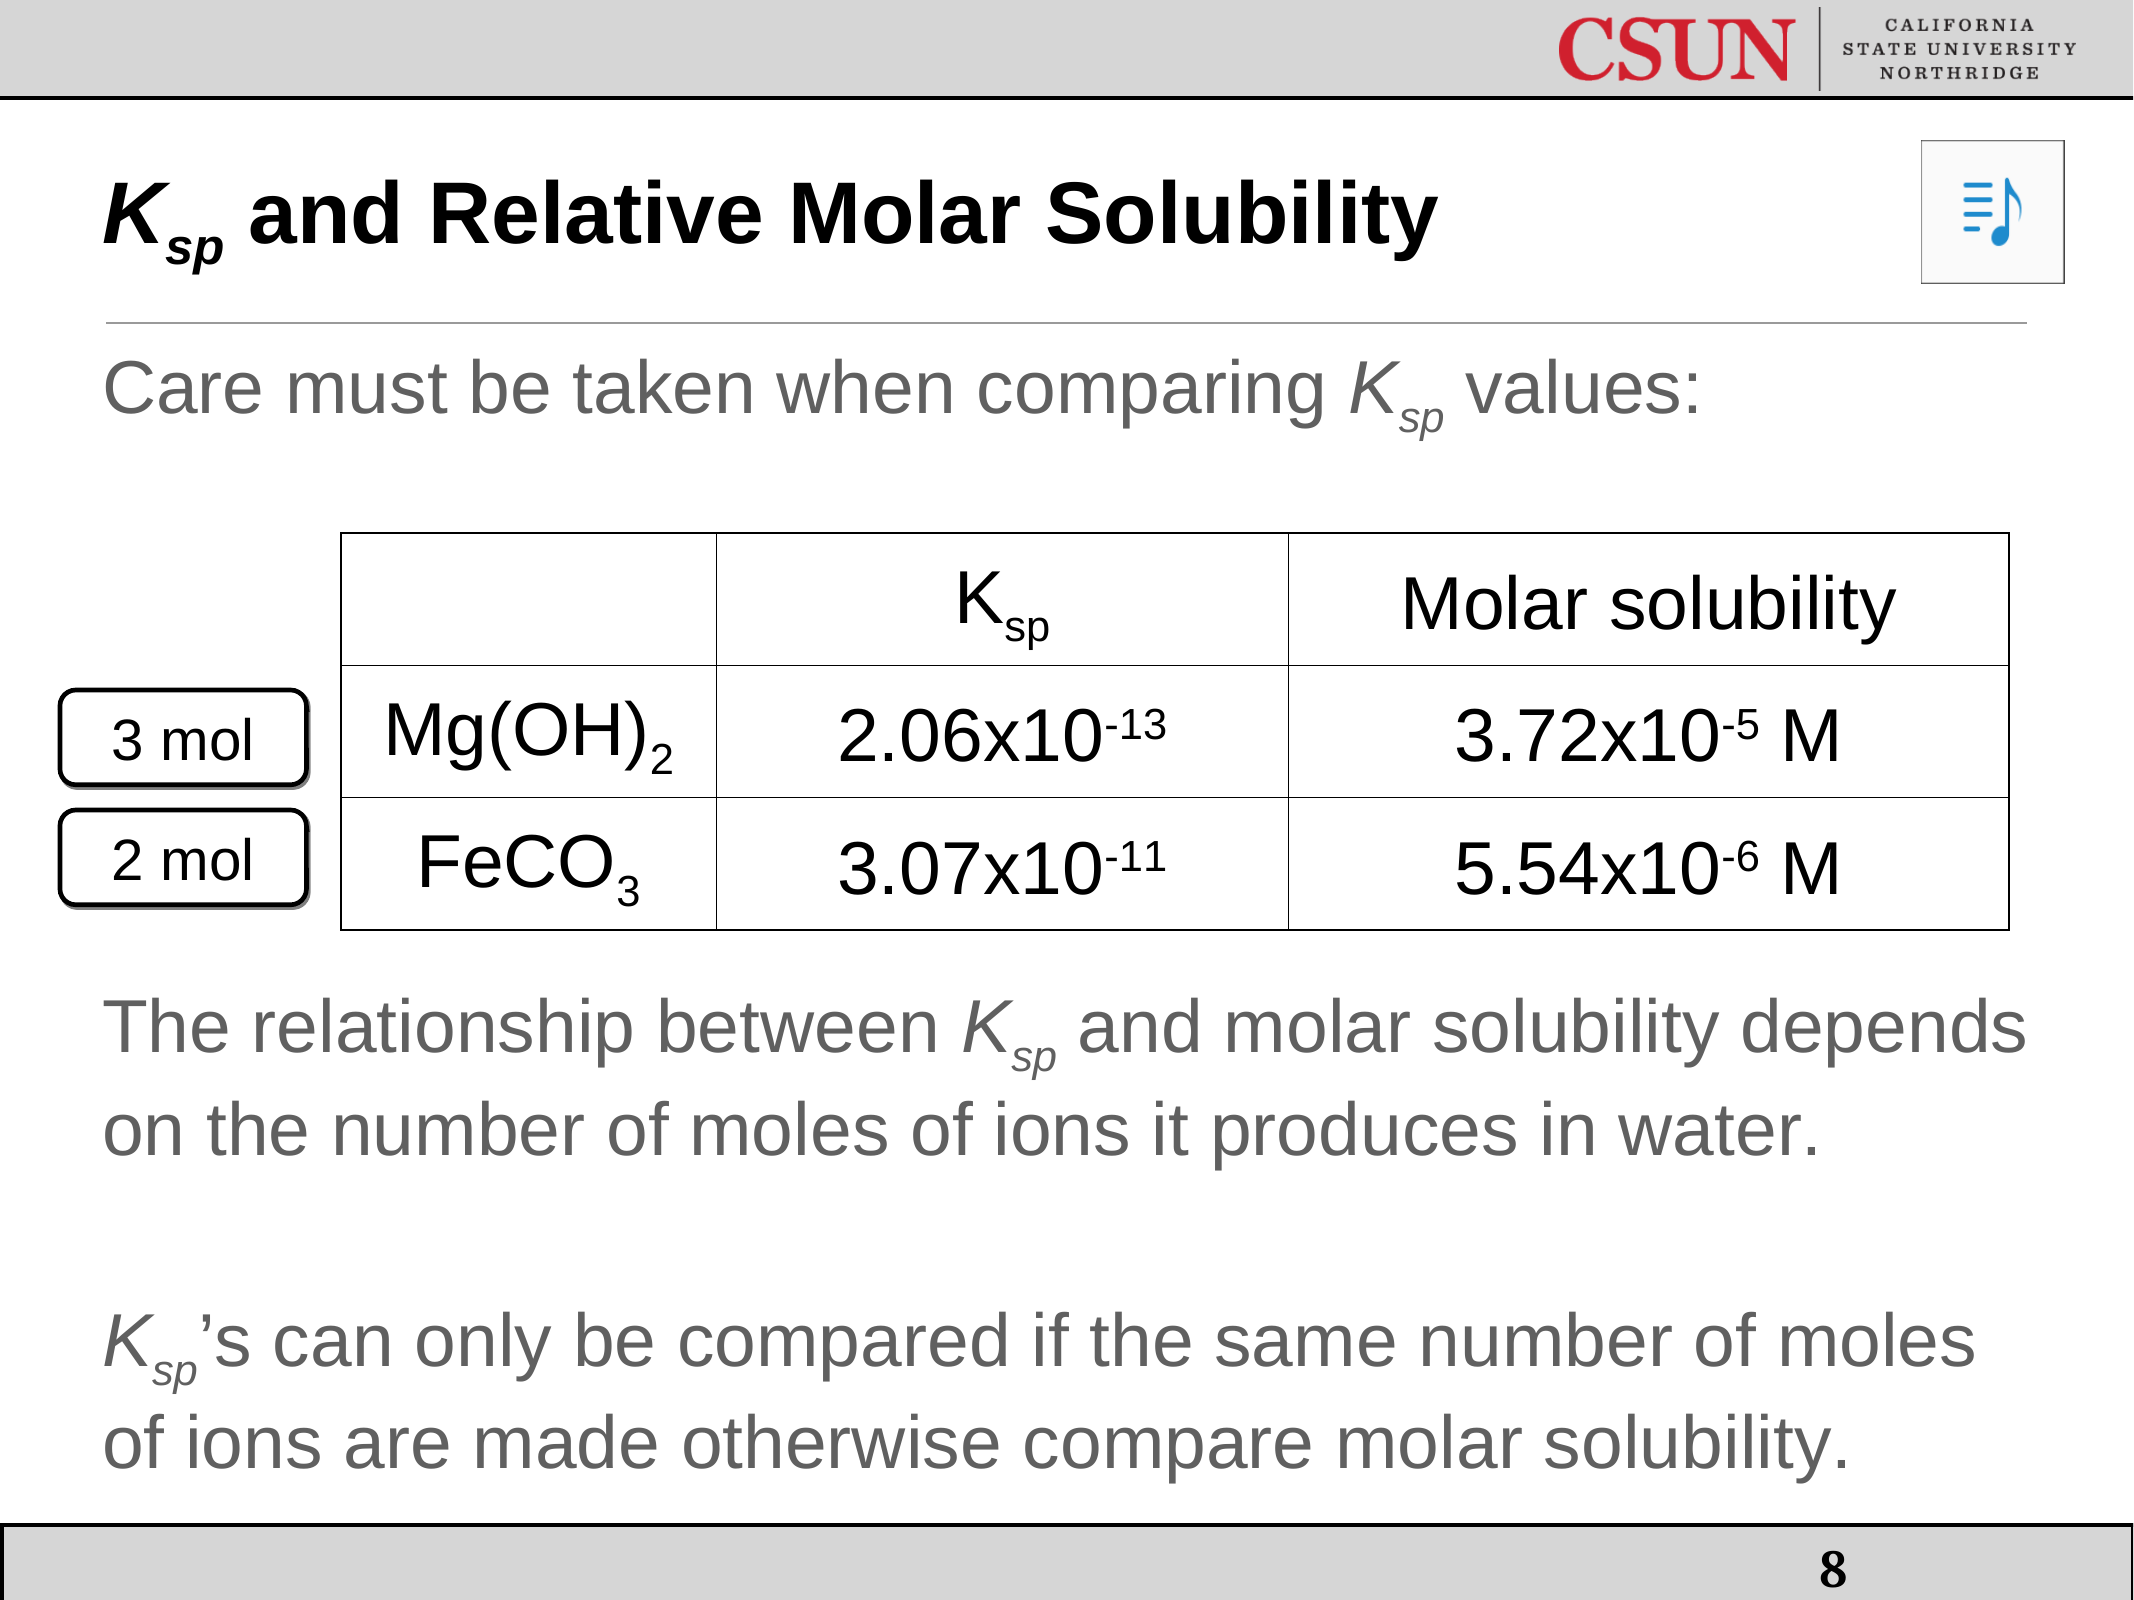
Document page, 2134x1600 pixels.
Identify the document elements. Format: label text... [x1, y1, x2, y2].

table_cell Mg(OH)2 [342, 666, 716, 797]
table_cell 3.07x10-11 [717, 798, 1288, 929]
picture [1559, 7, 2076, 91]
table_cell 5.54x10-6 M [1289, 798, 2008, 929]
title Ksp and Relative Molar Solubility [93, 104, 2040, 284]
table_header Ksp [717, 534, 1288, 665]
text_box 3 mol [59, 690, 307, 785]
table_cell FeCO3 [342, 798, 716, 929]
table_cell 2.06x10-13 [717, 666, 1288, 797]
table_header [342, 534, 716, 665]
text_box 2 mol [59, 810, 307, 905]
list Care must be taken when comparing Ksp values: The relationship between Ksp and molar solubility depends on the number of moles of ions it produces in water. Ksp’s can only be compared if the same number of moles of ions are made otherwise compare molar solubility. [93, 330, 2040, 1501]
text_box [1920, 139, 2066, 286]
table_header Molar solubility [1289, 534, 2008, 665]
table_cell 3.72x10-5 M [1289, 666, 2008, 797]
